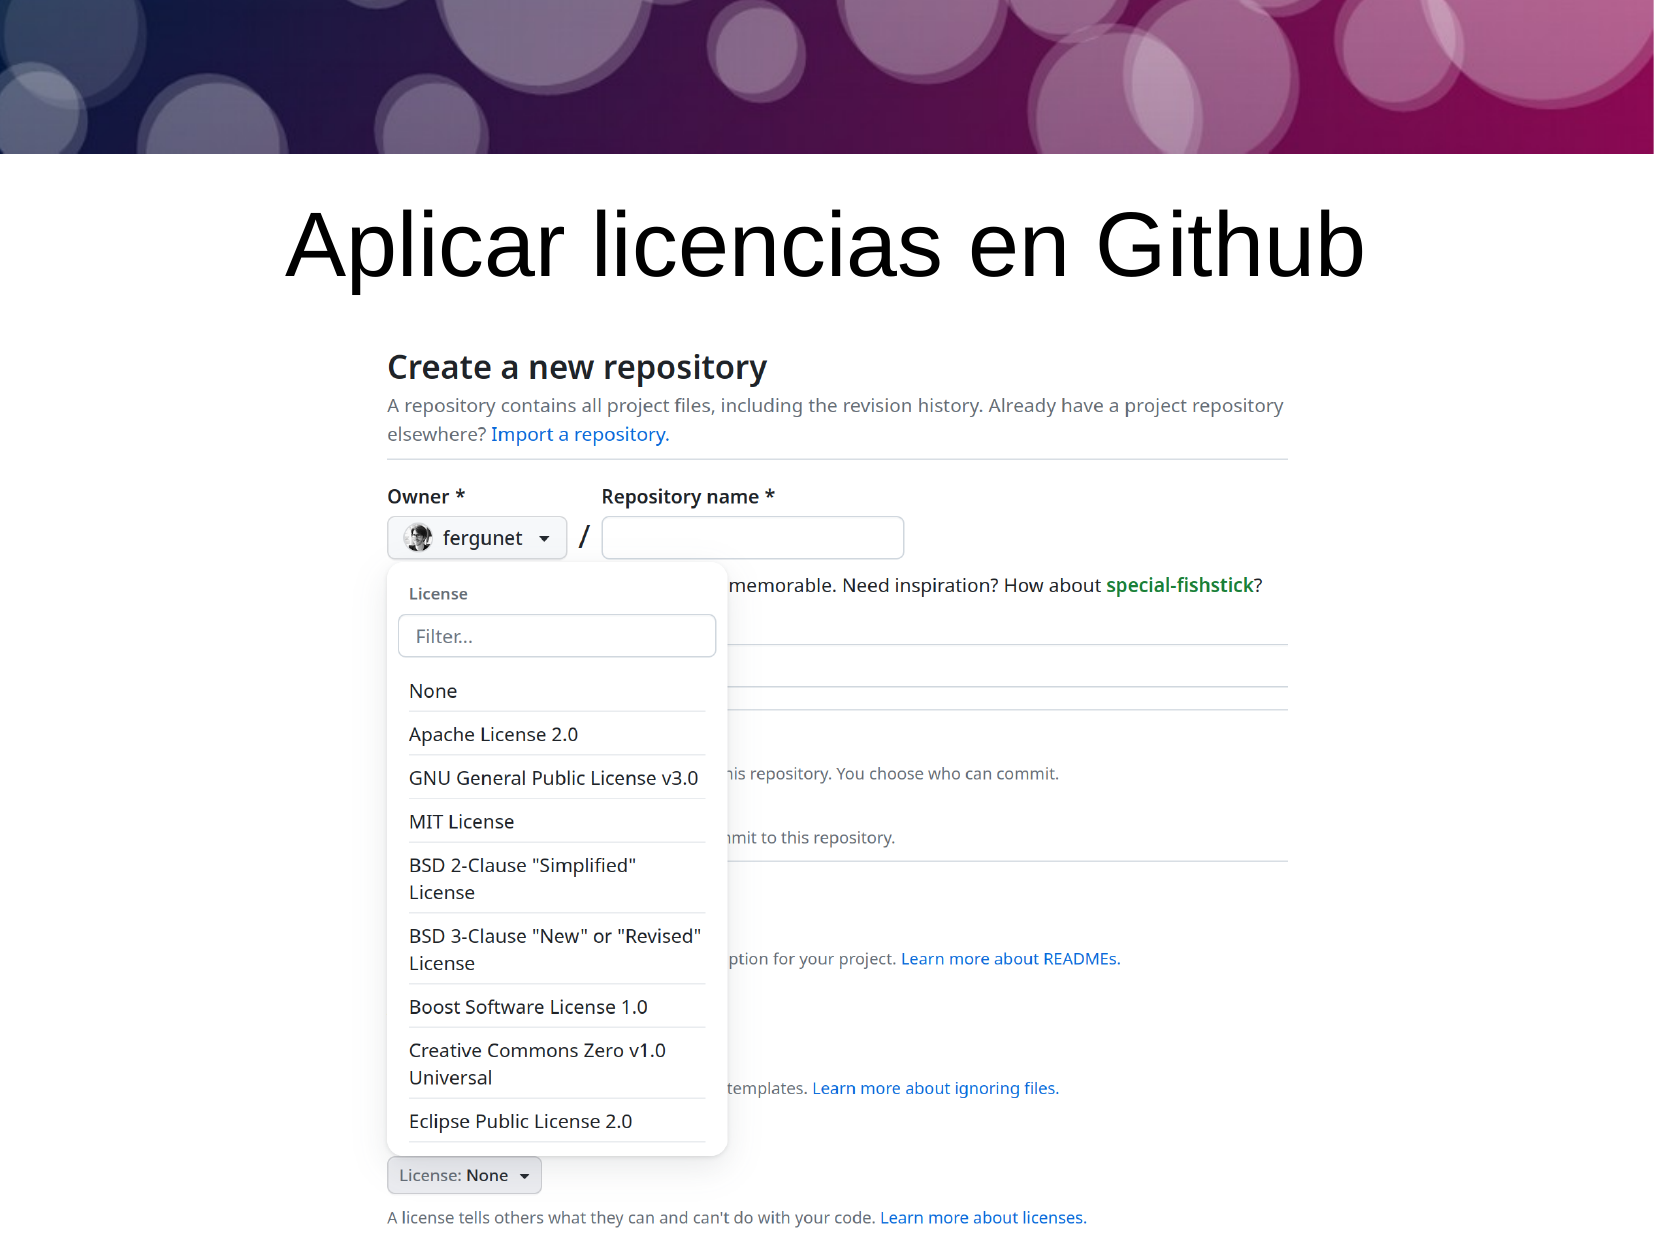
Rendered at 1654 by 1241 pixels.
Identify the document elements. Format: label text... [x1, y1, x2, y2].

picture [0, 0, 1654, 154]
title Aplicar licencias en Github [82, 159, 1571, 331]
picture [339, 318, 1288, 1234]
